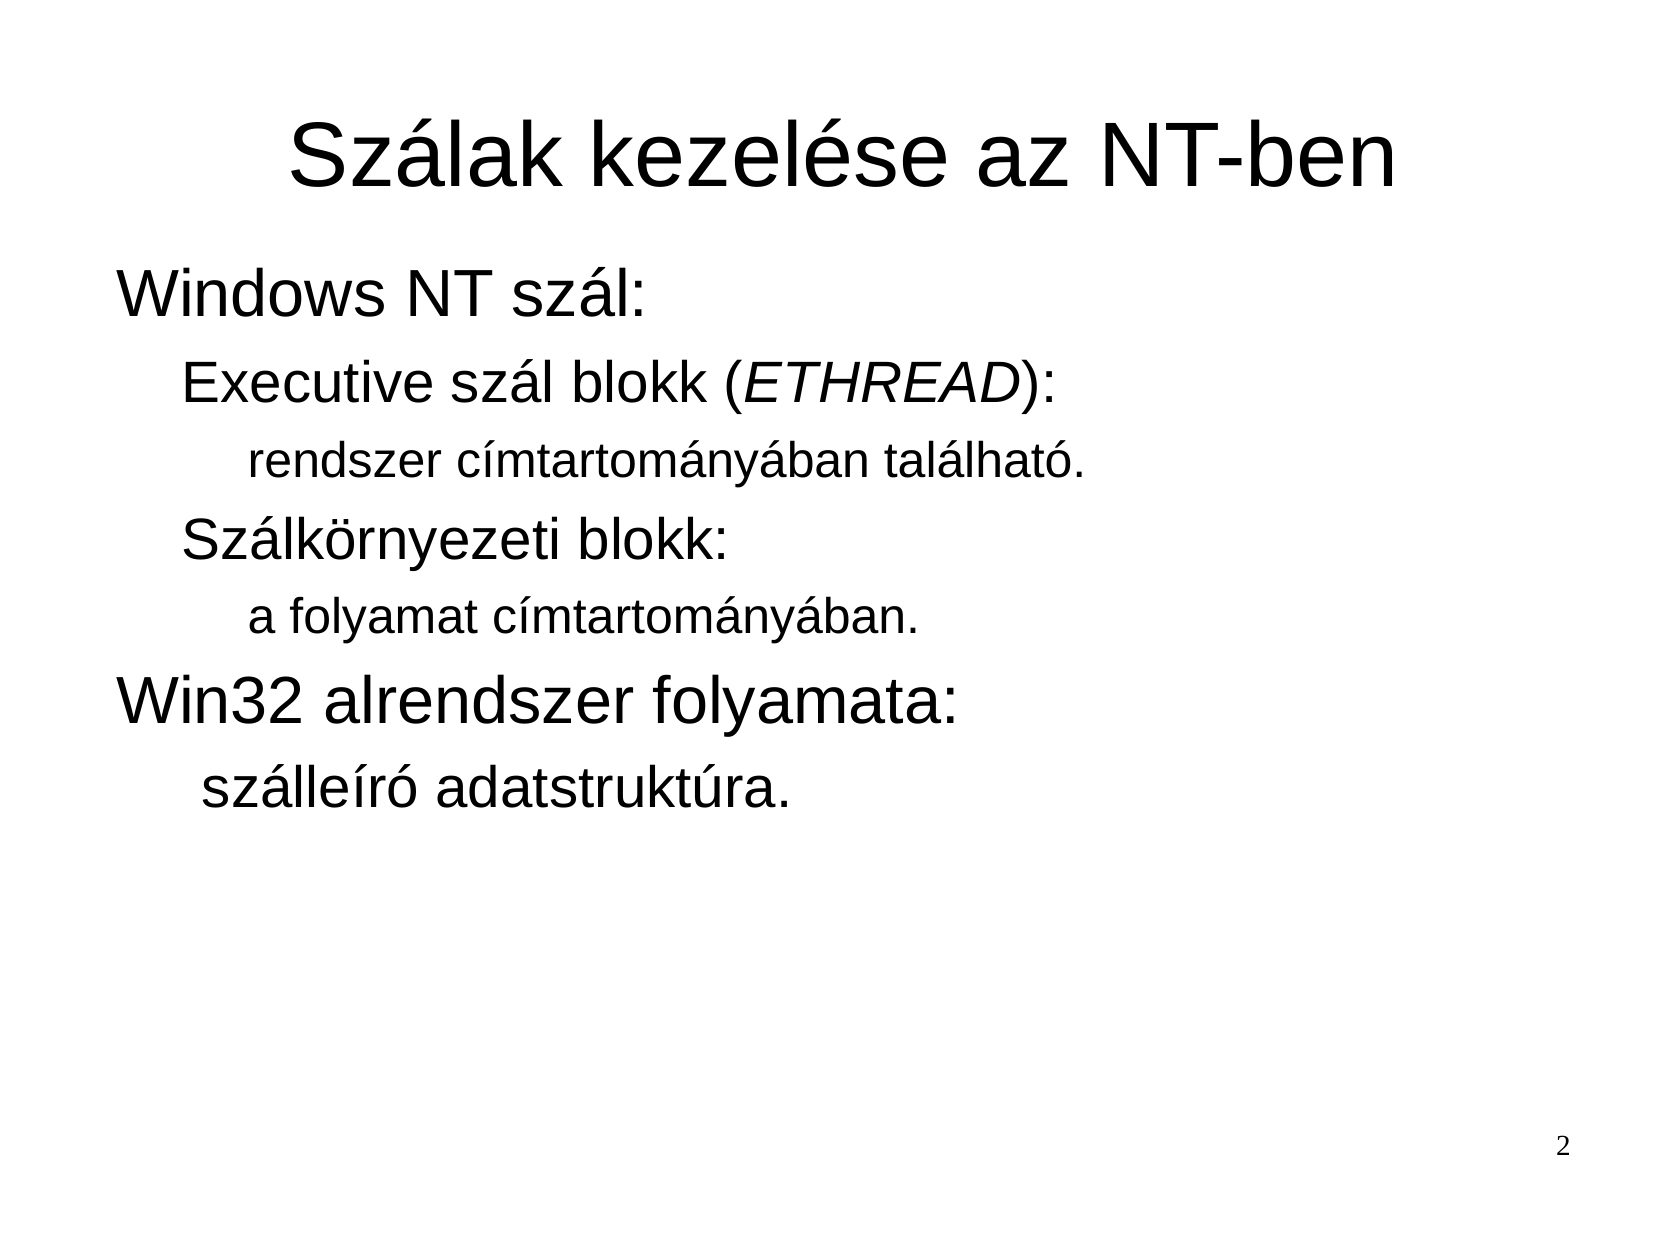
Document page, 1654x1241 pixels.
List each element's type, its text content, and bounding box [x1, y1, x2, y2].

list Windows NT szál: Executive szál blokk (ETHREAD): rendszer címtartományában található. Szálkörnyezeti blokk: a folyamat címtartományában. Win32 alrendszer folyamata: szálleíró adatstruktúra. [45, 242, 1609, 1154]
title Szálak kezelése az NT-ben [123, 46, 1530, 242]
